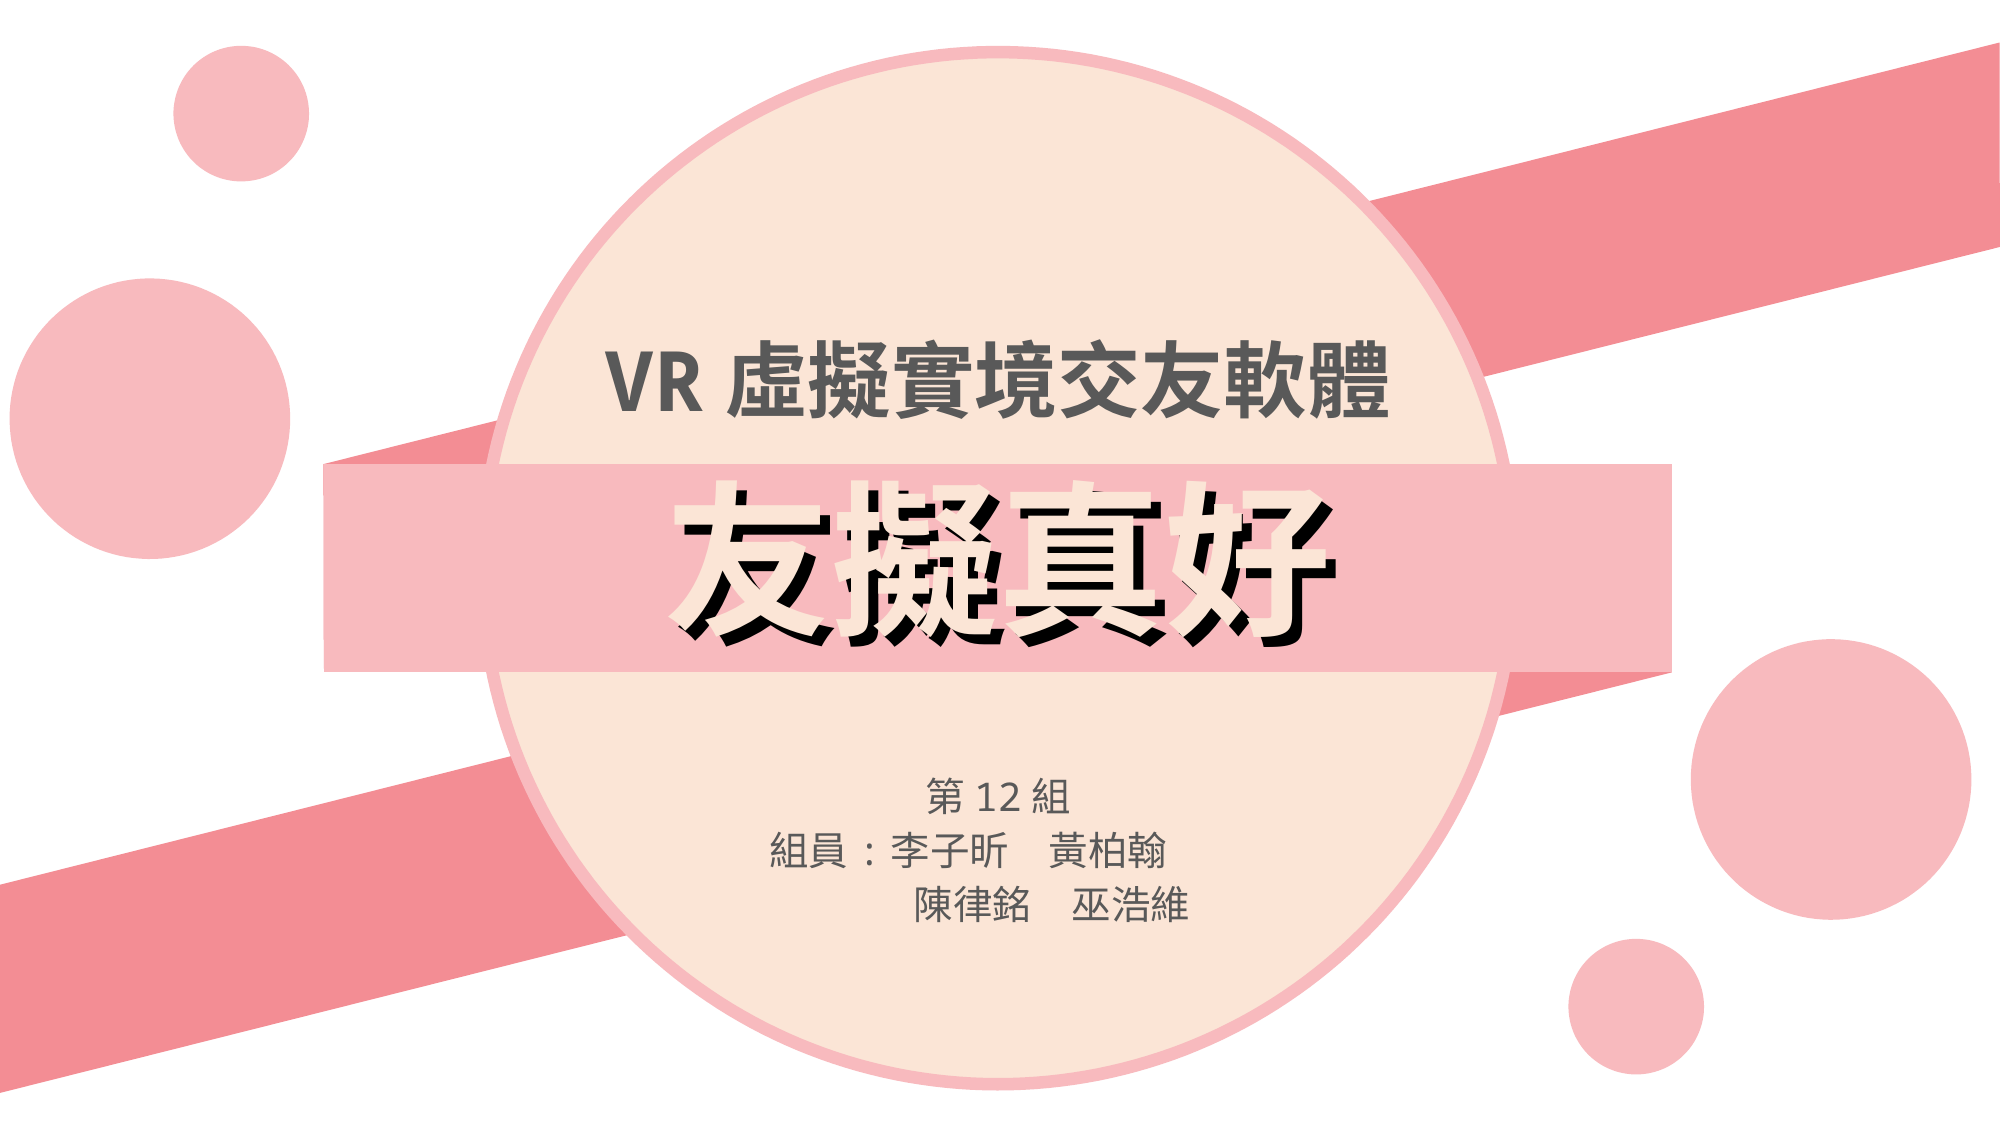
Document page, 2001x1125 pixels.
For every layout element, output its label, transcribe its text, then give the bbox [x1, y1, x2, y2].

title 友擬真好 [575, 464, 1421, 666]
text_box [15, 284, 284, 553]
text_box [636, 936, 1360, 1085]
text_box [1697, 645, 1966, 914]
subtitle 第12組 組員:李子昕 黃柏翰 陳律銘 巫浩維 [172, 777, 1824, 936]
text_box [563, 42, 2000, 337]
text_box VR虛擬實境交友軟體 [352, 289, 1644, 437]
text_box [323, 437, 1672, 777]
text_box [1574, 945, 1698, 1069]
text_box [179, 52, 303, 176]
text_box [0, 841, 624, 1093]
